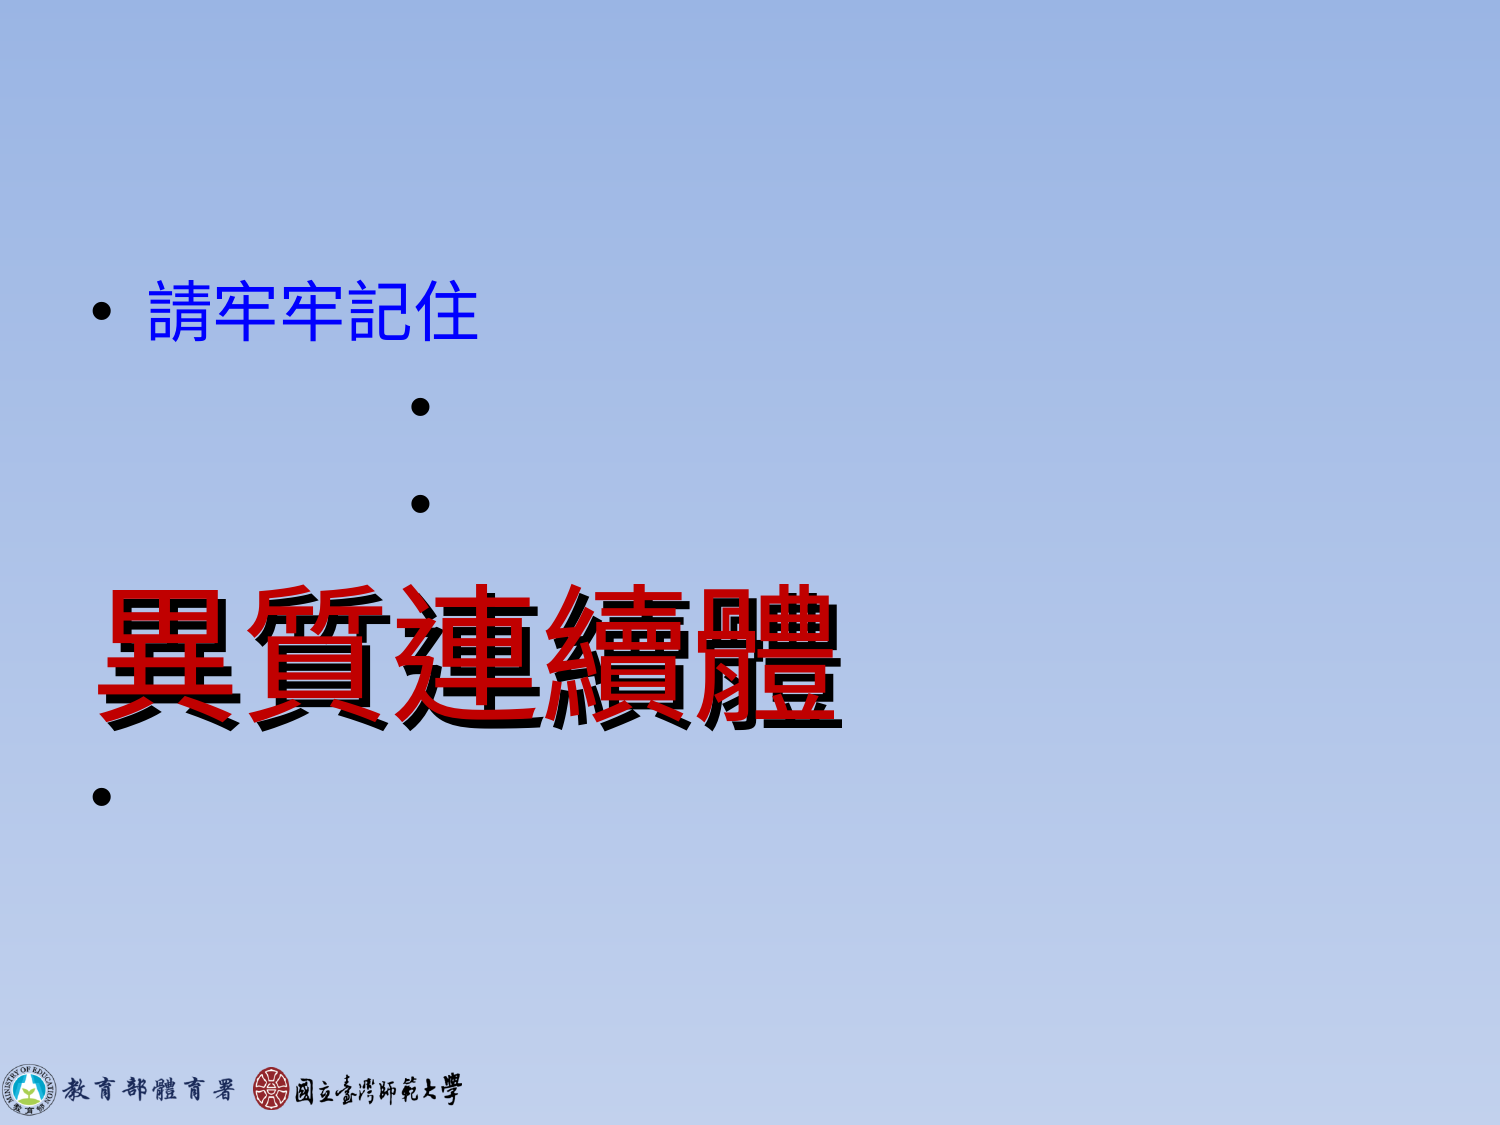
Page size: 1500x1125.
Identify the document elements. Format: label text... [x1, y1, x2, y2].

list 請牢牢記住 異質連續體 [75, 262, 1426, 1005]
